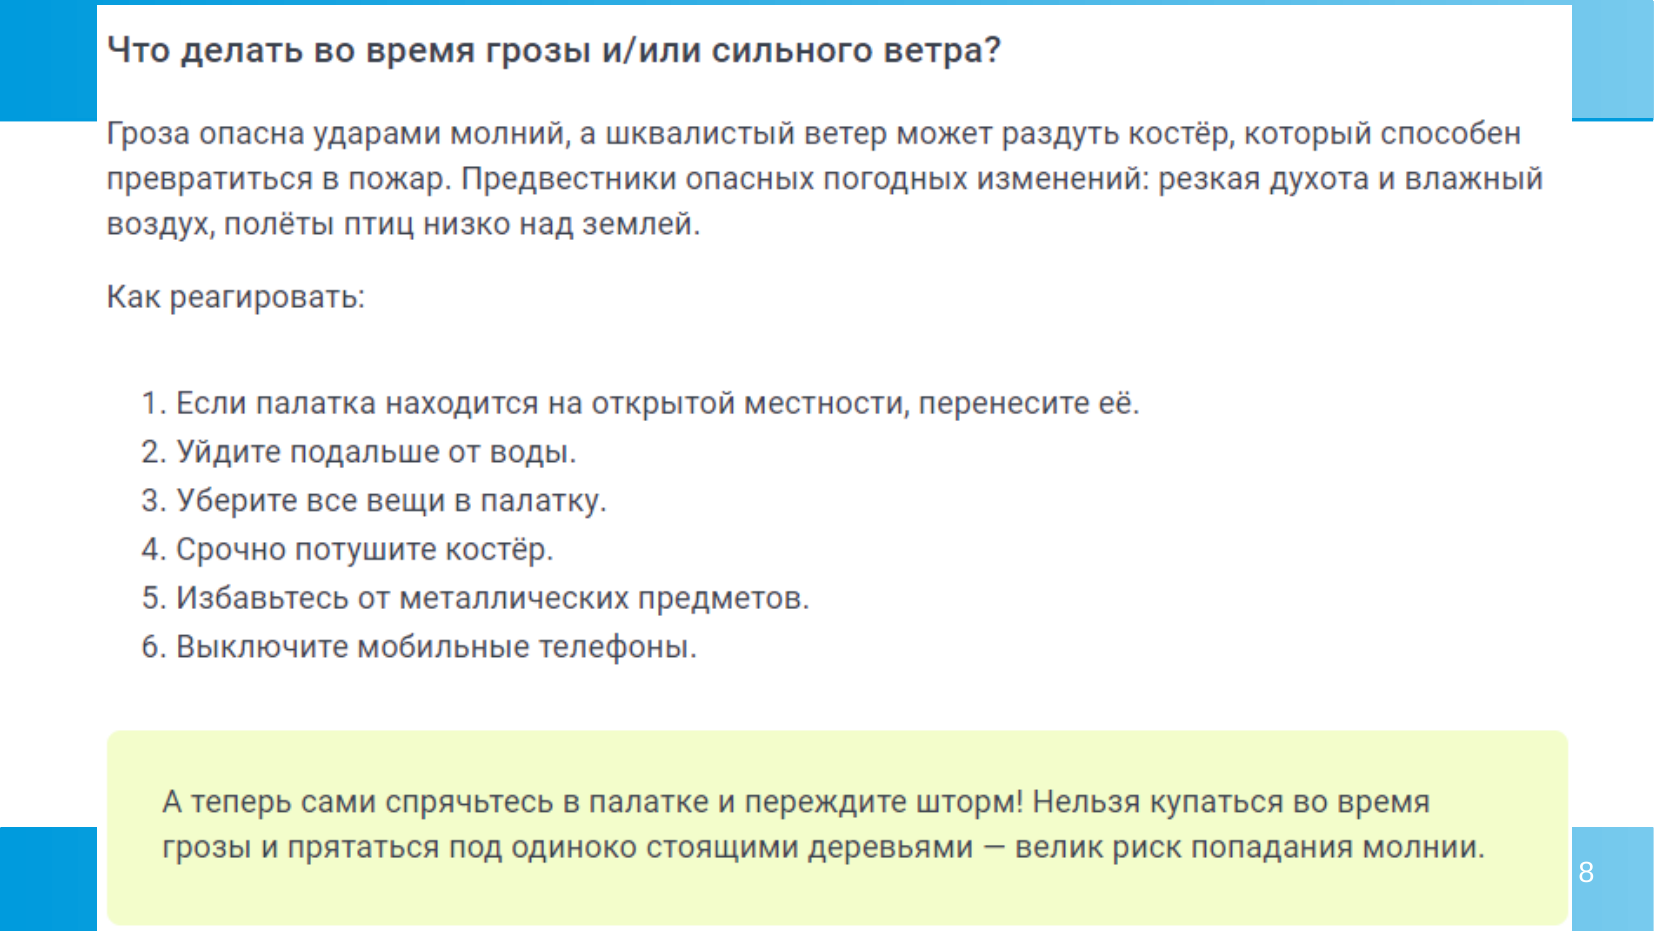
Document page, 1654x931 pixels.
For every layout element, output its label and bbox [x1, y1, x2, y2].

picture [97, 5, 1572, 931]
